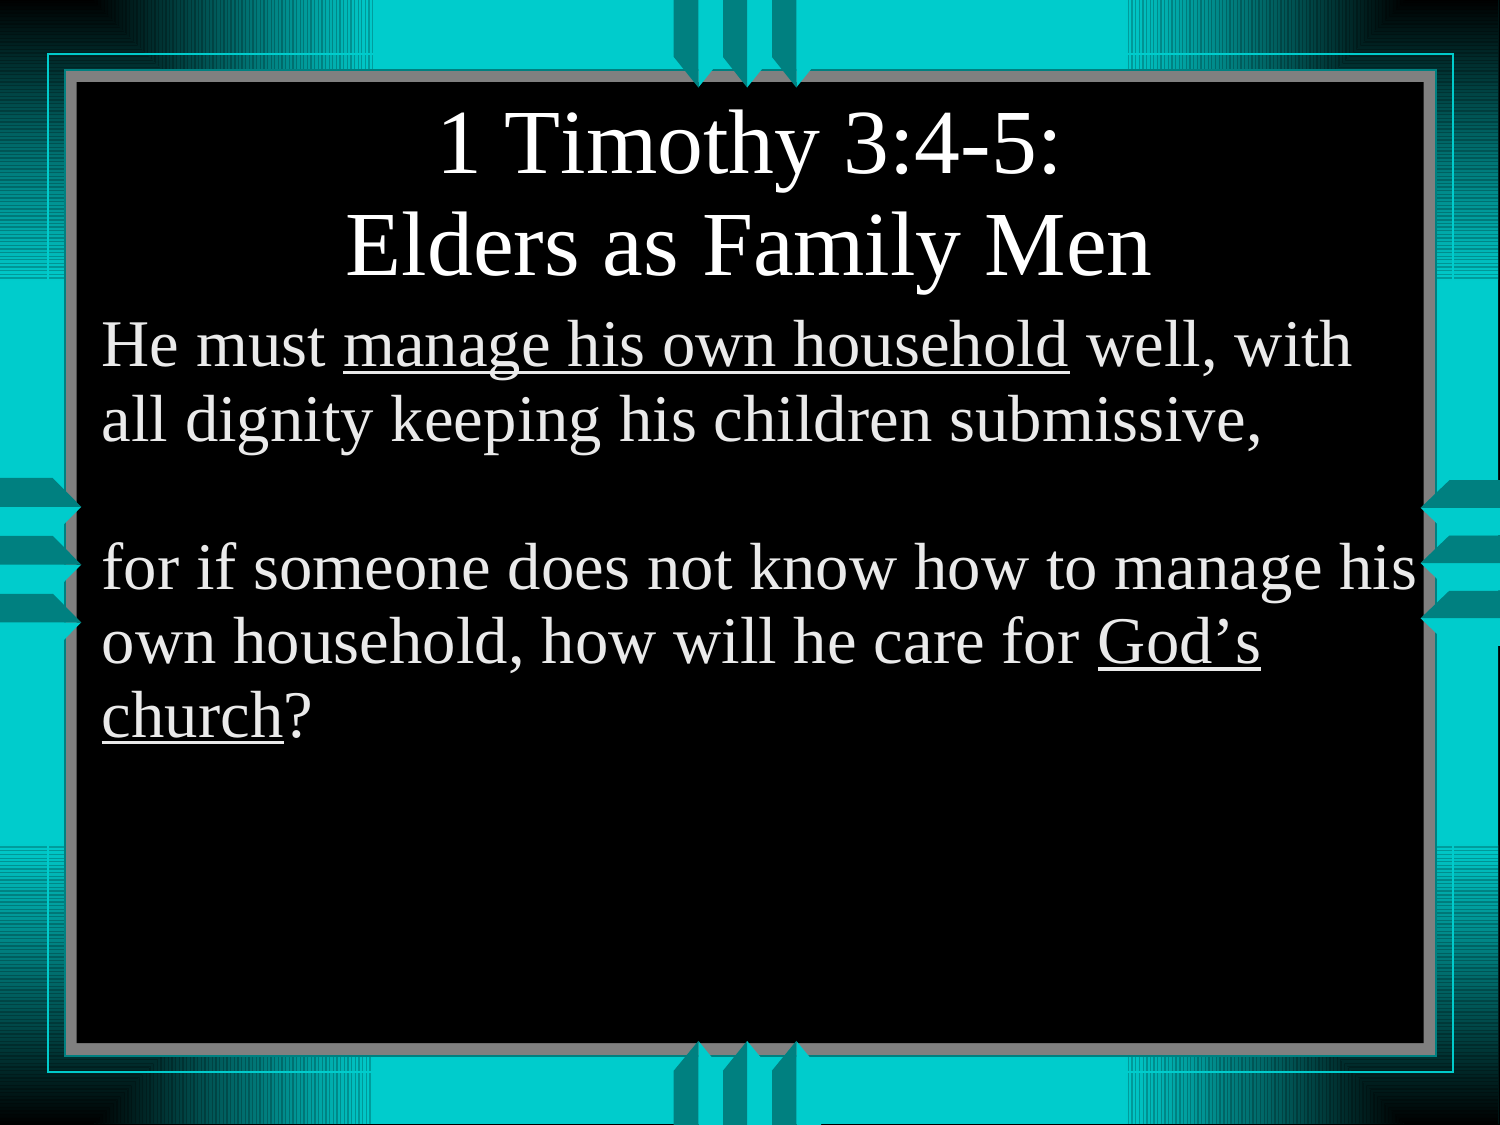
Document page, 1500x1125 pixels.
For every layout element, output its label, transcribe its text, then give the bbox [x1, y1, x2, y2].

text_box He must manage his own household well, with all dignity keeping his children submissive, for if someone does not know how to manage his own household, how will he care for God’s church? [86, 299, 1437, 997]
title 1 Timothy 3:4-5: Elders as Family Men [112, 91, 1388, 296]
